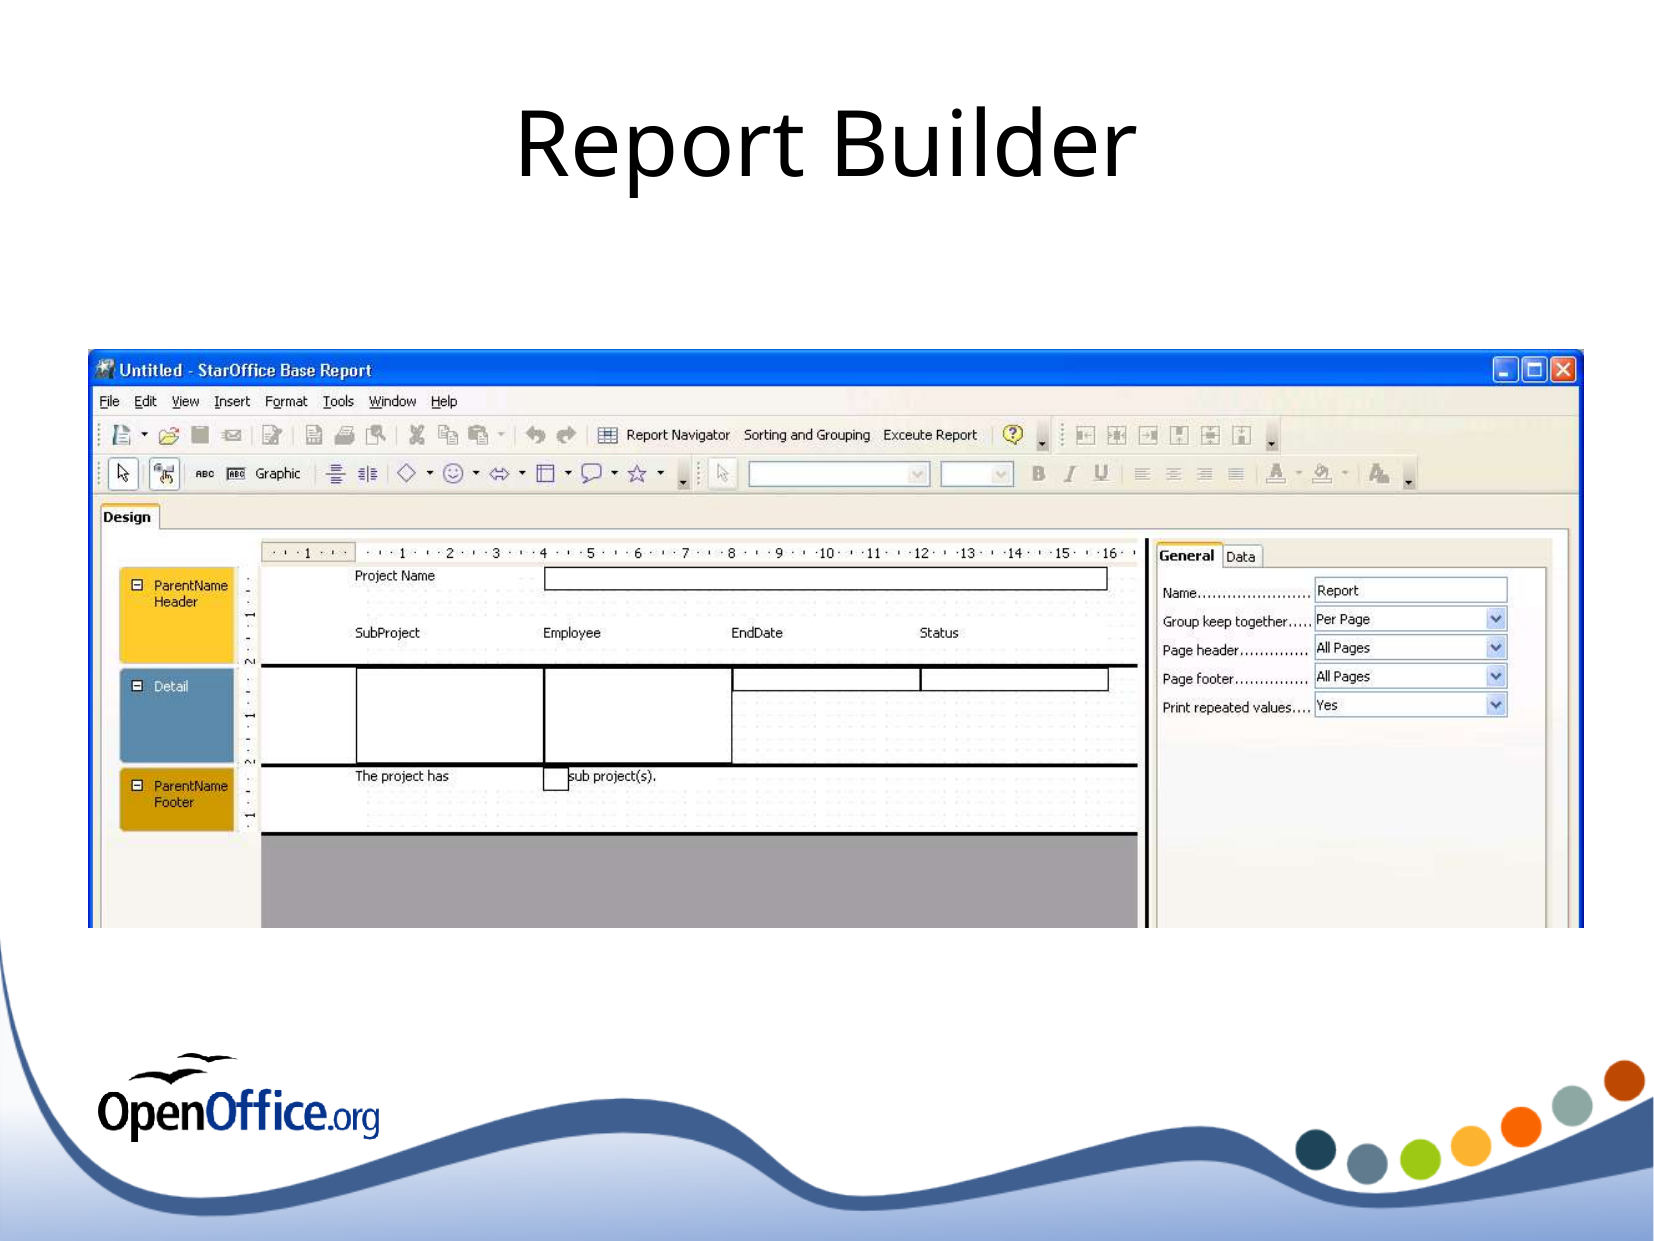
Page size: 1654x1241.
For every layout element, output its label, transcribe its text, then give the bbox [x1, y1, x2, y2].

picture [0, 938, 1654, 1241]
title Report Builder [82, 37, 1571, 245]
picture [88, 349, 1584, 929]
